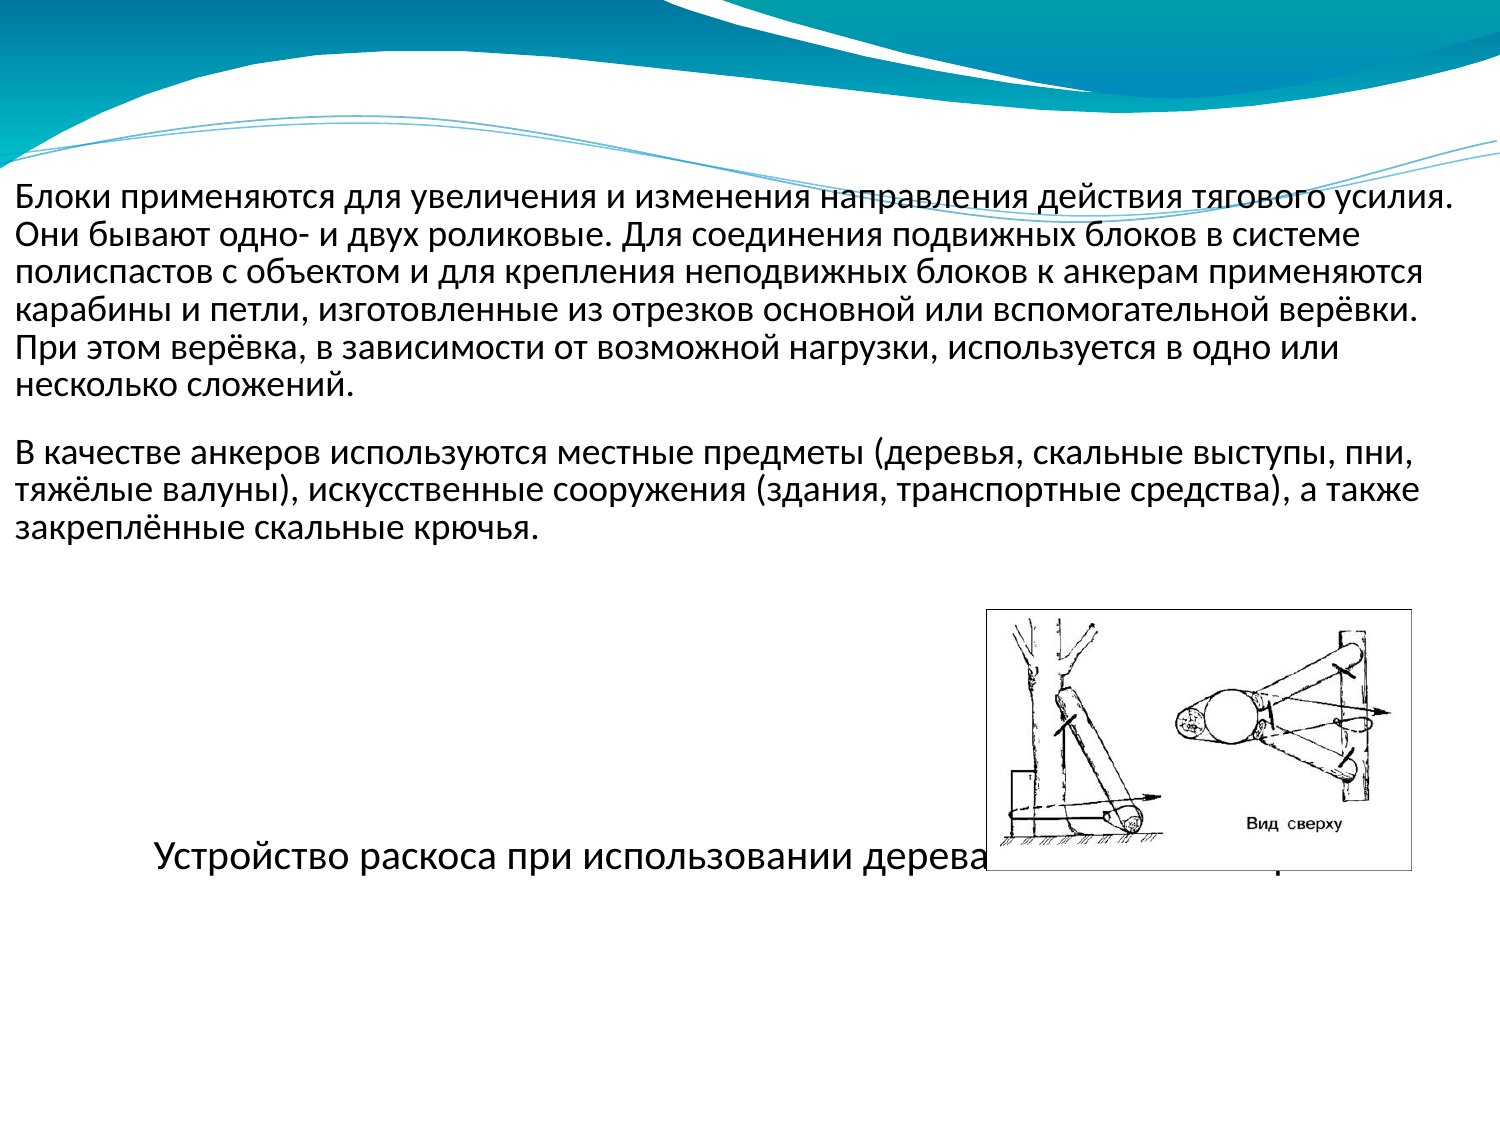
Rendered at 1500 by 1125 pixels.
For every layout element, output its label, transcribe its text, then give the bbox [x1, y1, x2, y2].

picture [986, 609, 1412, 871]
list Блоки применяются для увеличения и изменения направле­ния действия тягового усилия. Они бывают одно- и двух роликовые. Для соединения подвижных блоков в системе полиспастов с объектом и для крепления неподвижных блоков к анкерам применяются карабины и петли, изготовленные из отрезков основной или вспомогательной верёвки. При этом верёвка, в зависимости от возможной нагрузки, используется в одно или несколько сложений. В качестве анкеров используются местные предметы (деревья, скальные выступы, пни, тяжёлые валуны), искусственные сооружения (здания, транспортные средства), а также закреплённые скальные крючья. Устройство раскоса при использовании дерева в качестве анкера [0, 172, 1500, 1125]
